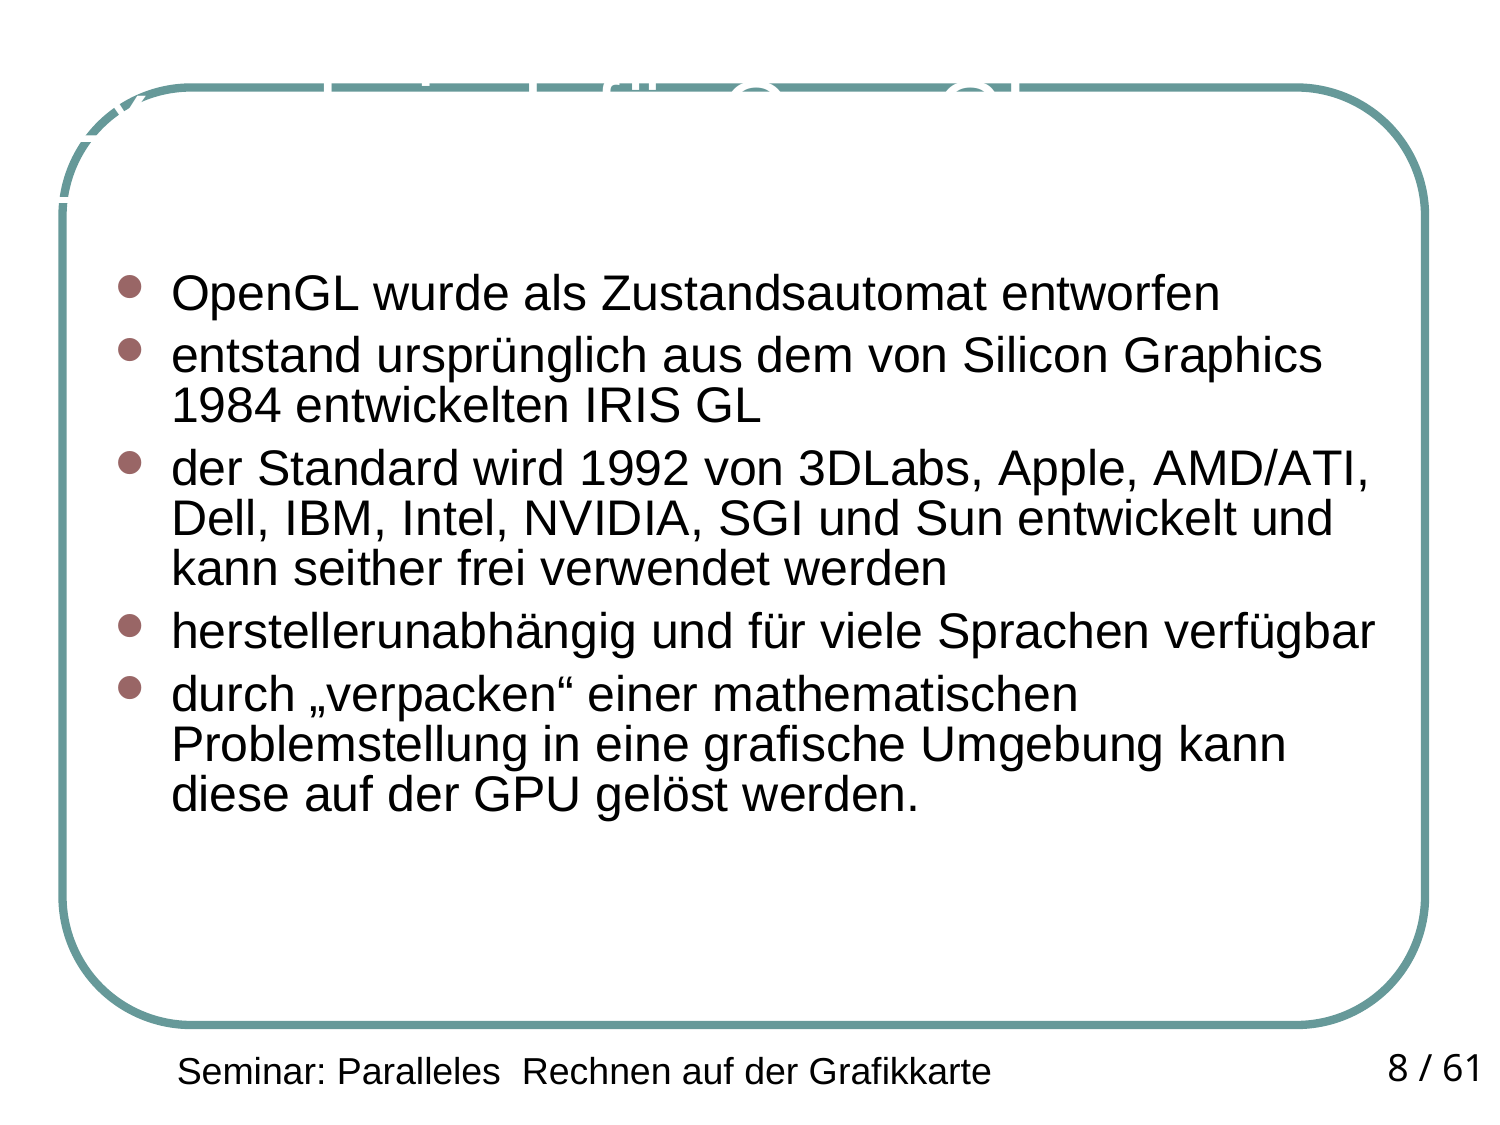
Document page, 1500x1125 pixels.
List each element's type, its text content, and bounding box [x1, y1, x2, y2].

title Exemplarisch für OpenGL [31, 37, 1347, 188]
list OpenGL wurde als Zustandsautomat entworfen entstand ursprünglich aus dem von Silicon Graphics 1984 entwickelten IRIS GL der Standard wird 1992 von 3DLabs, Apple, AMD/ATI, Dell, IBM, Intel, NVIDIA, SGI und Sun entwickelt und kann seither frei verwendet werden herstellerunabhängig und für viele Sprachen verfügbar durch „verpacken“ einer mathematischen Problemstellung in eine grafische Umgebung kann diese auf der GPU gelöst werden. [99, 262, 1401, 988]
